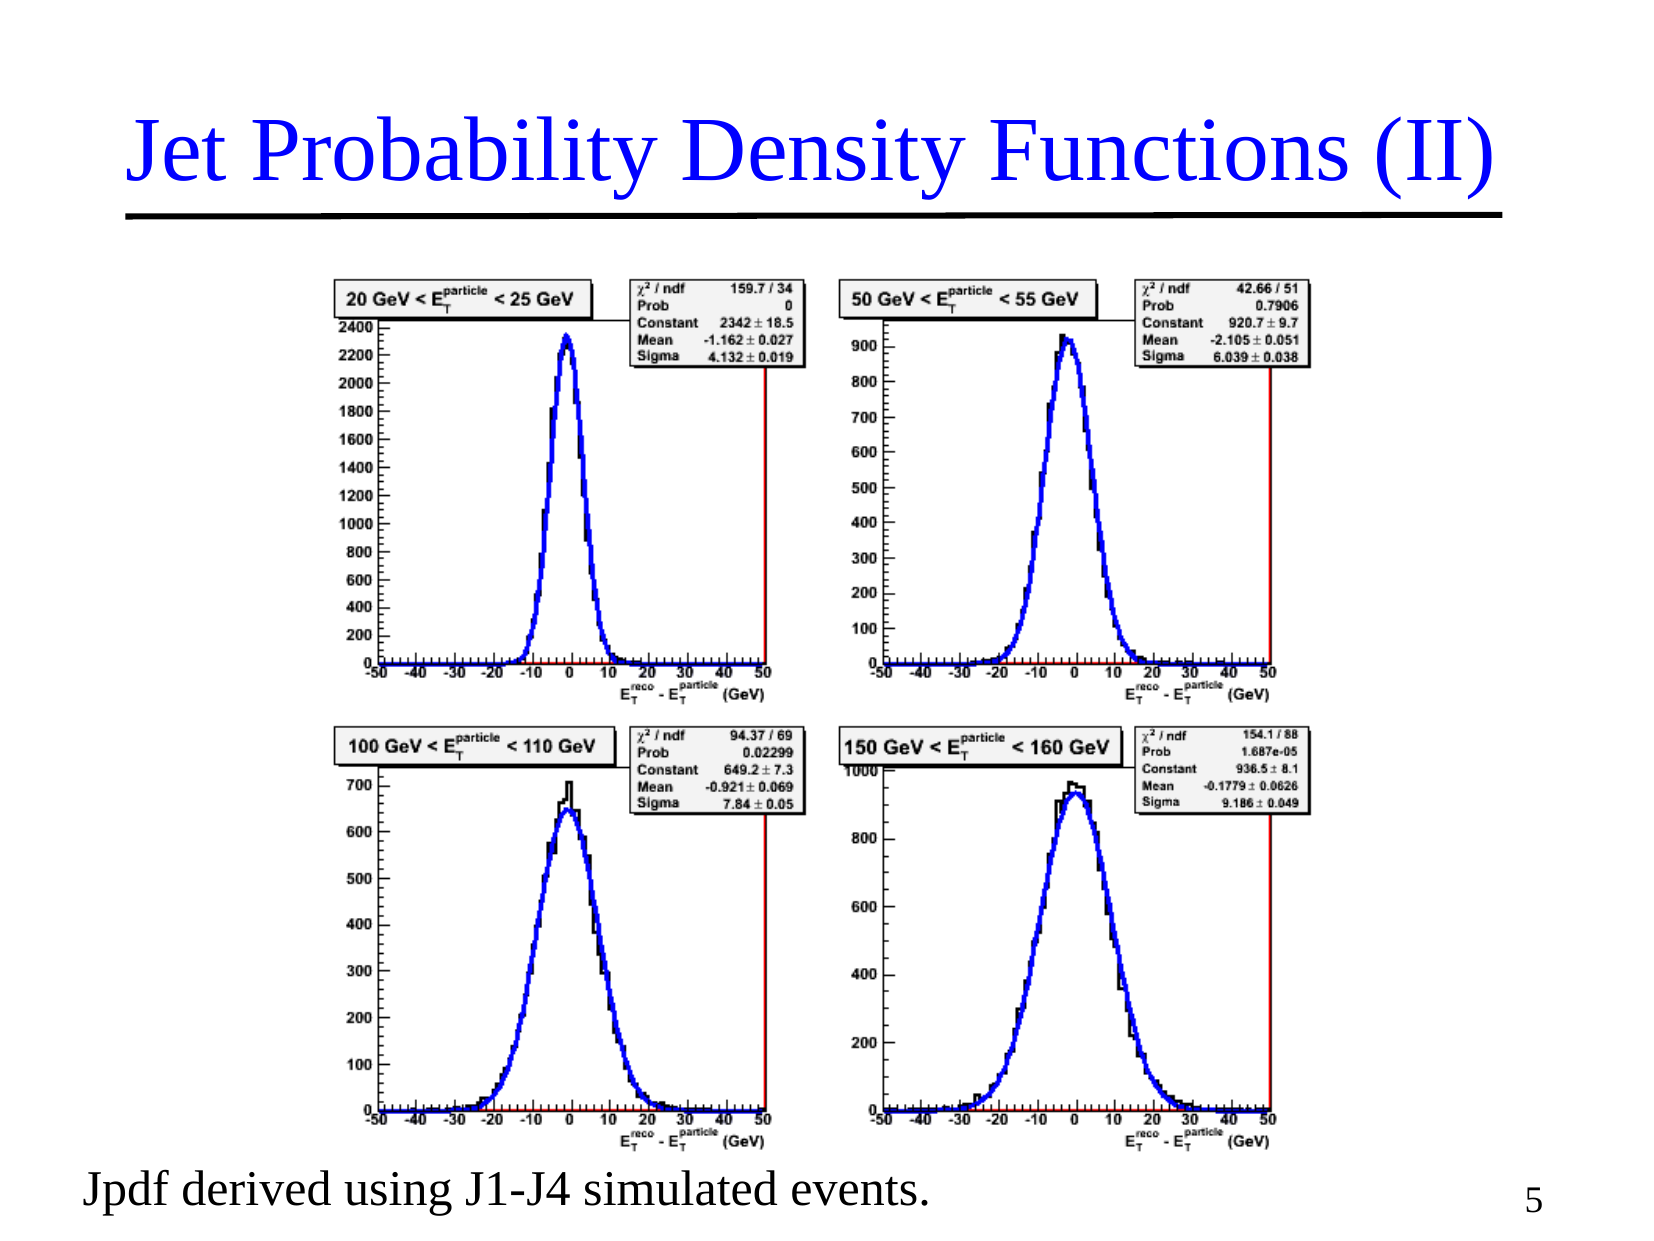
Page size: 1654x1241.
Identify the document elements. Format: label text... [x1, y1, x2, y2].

text_box Jet Probability Density Functions (II) [125, 98, 1602, 211]
picture [320, 270, 1330, 1164]
text_box Jpdf derived using J1-J4 simulated events. [82, 1160, 915, 1217]
